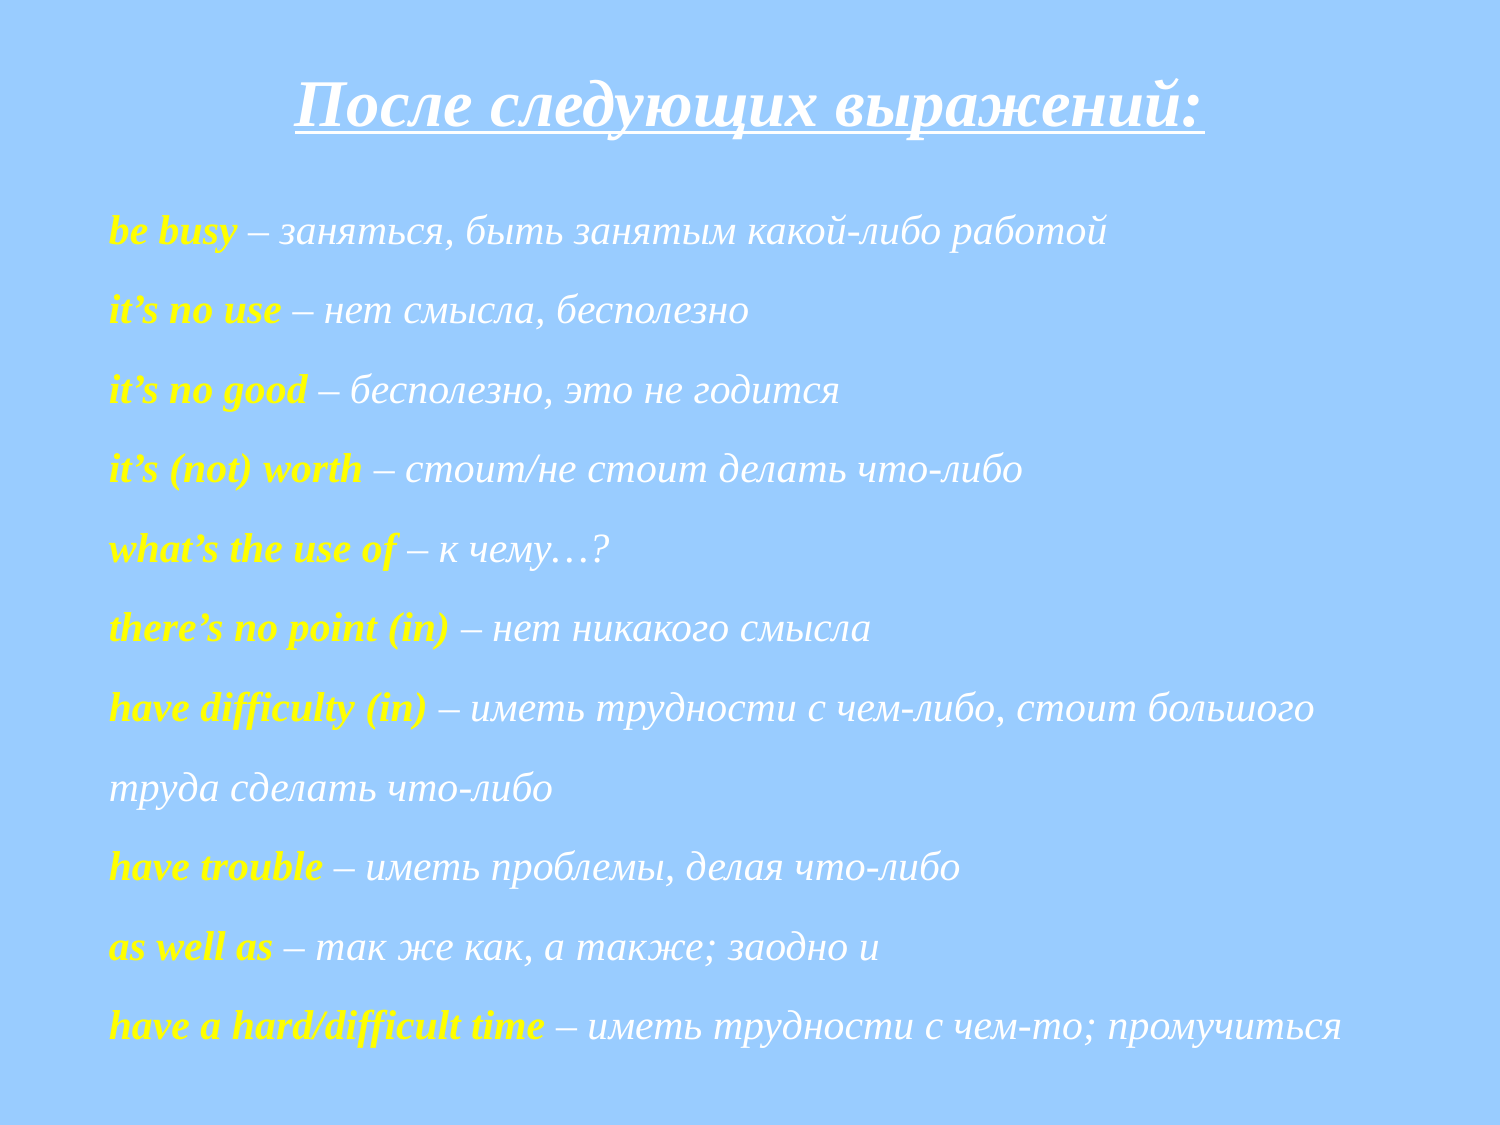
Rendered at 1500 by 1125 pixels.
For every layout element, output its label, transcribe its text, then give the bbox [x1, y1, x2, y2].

list be busy – заняться, быть занятым какой-либо работой it’s no use – нет смысла, бесполезно it’s no good – бесполезно, это не годится it’s (not) worth – стоит/не стоит делать что-либо what’s the use of – к чему…? there’s no point (in) – нет никакого смысла have difficulty (in) – иметь трудности с чем-либо, стоит большого труда сделать что-либо have trouble – иметь проблемы, делая что-либо as well as – так же как, а также; заодно и have a hard/difficult time – иметь трудности с чем-то; промучиться [93, 187, 1421, 1125]
title После следующих выражений: [75, 45, 1425, 256]
